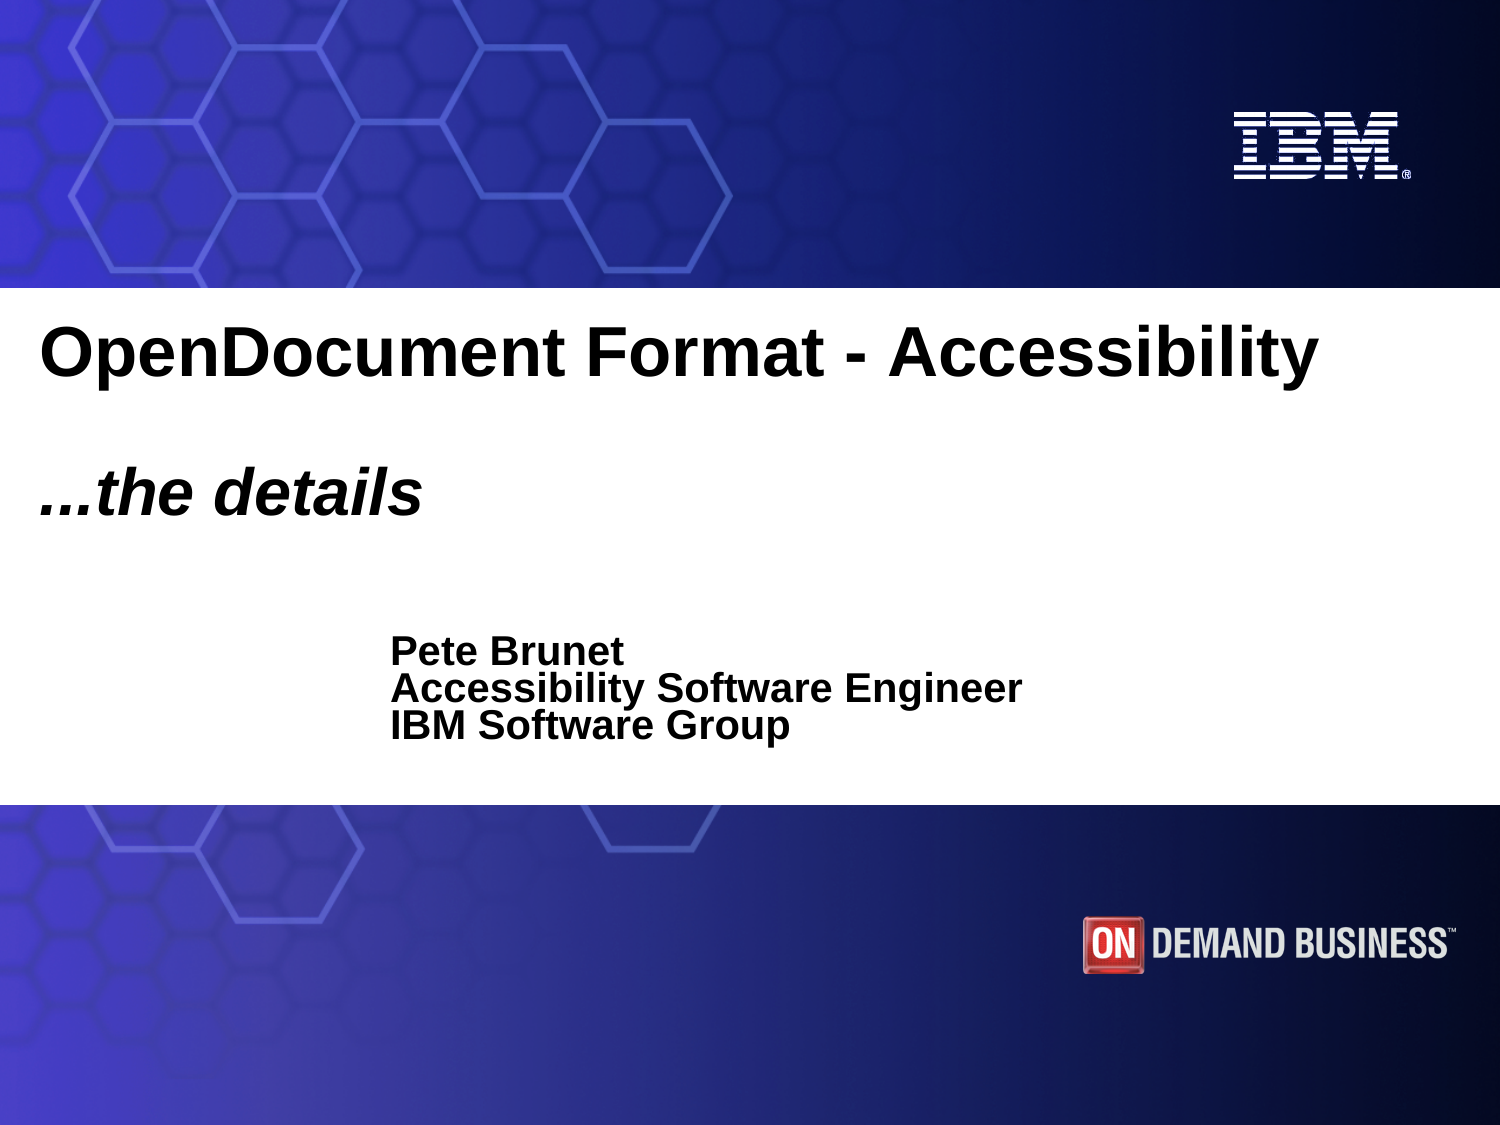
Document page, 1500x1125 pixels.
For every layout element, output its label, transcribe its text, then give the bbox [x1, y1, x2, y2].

picture [0, 805, 1500, 1125]
text_box Pete Brunet Accessibility Software Engineer IBM Software Group [337, 628, 1388, 788]
picture [0, 0, 1500, 288]
title OpenDocument Format - Accessibility ...the details [24, 311, 1360, 554]
